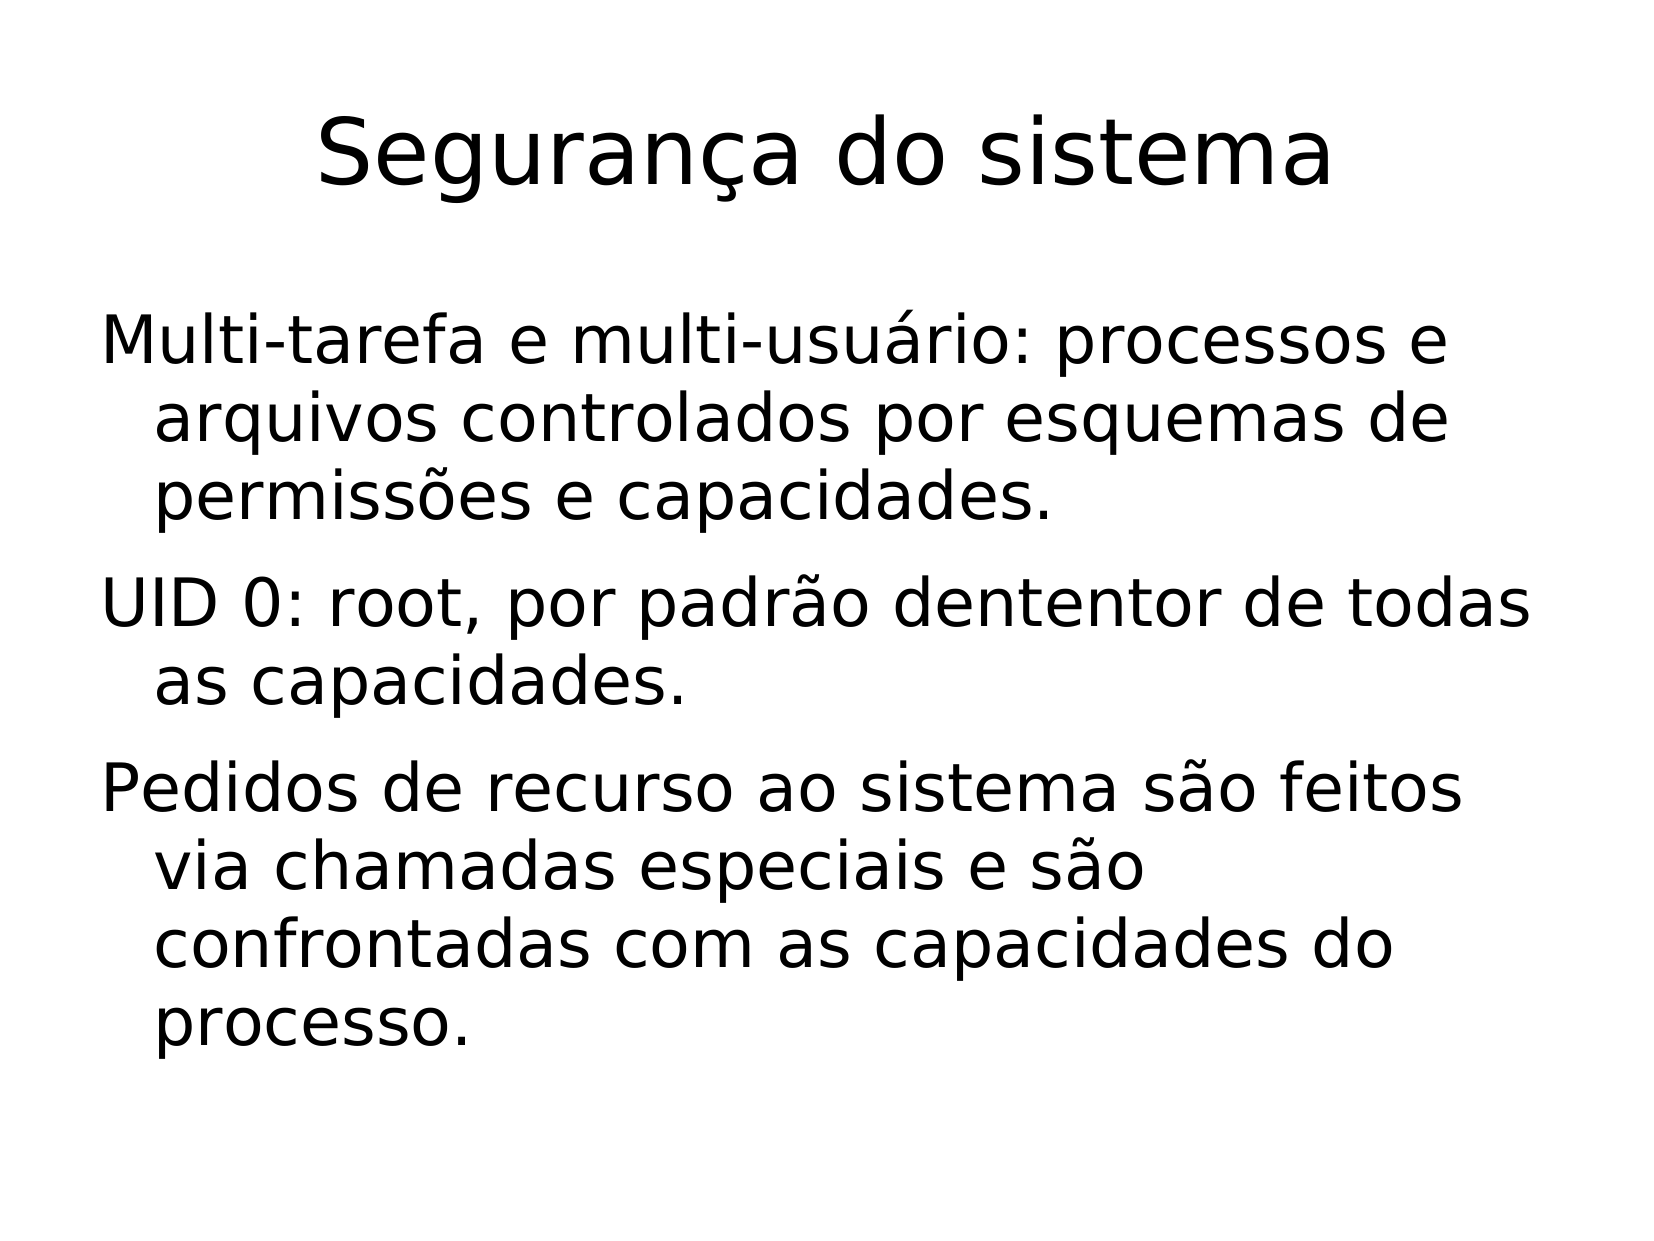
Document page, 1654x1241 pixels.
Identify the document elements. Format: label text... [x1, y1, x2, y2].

list Multi-tarefa e multi-usuário: processos e arquivos controlados por esquemas de permissões e capacidades. UID 0: root, por padrão dententor de todas as capacidades. Pedidos de recurso ao sistema são feitos via chamadas especiais e são confrontadas com as capacidades do processo. [82, 302, 1571, 1121]
title Segurança do sistema [82, 49, 1571, 257]
